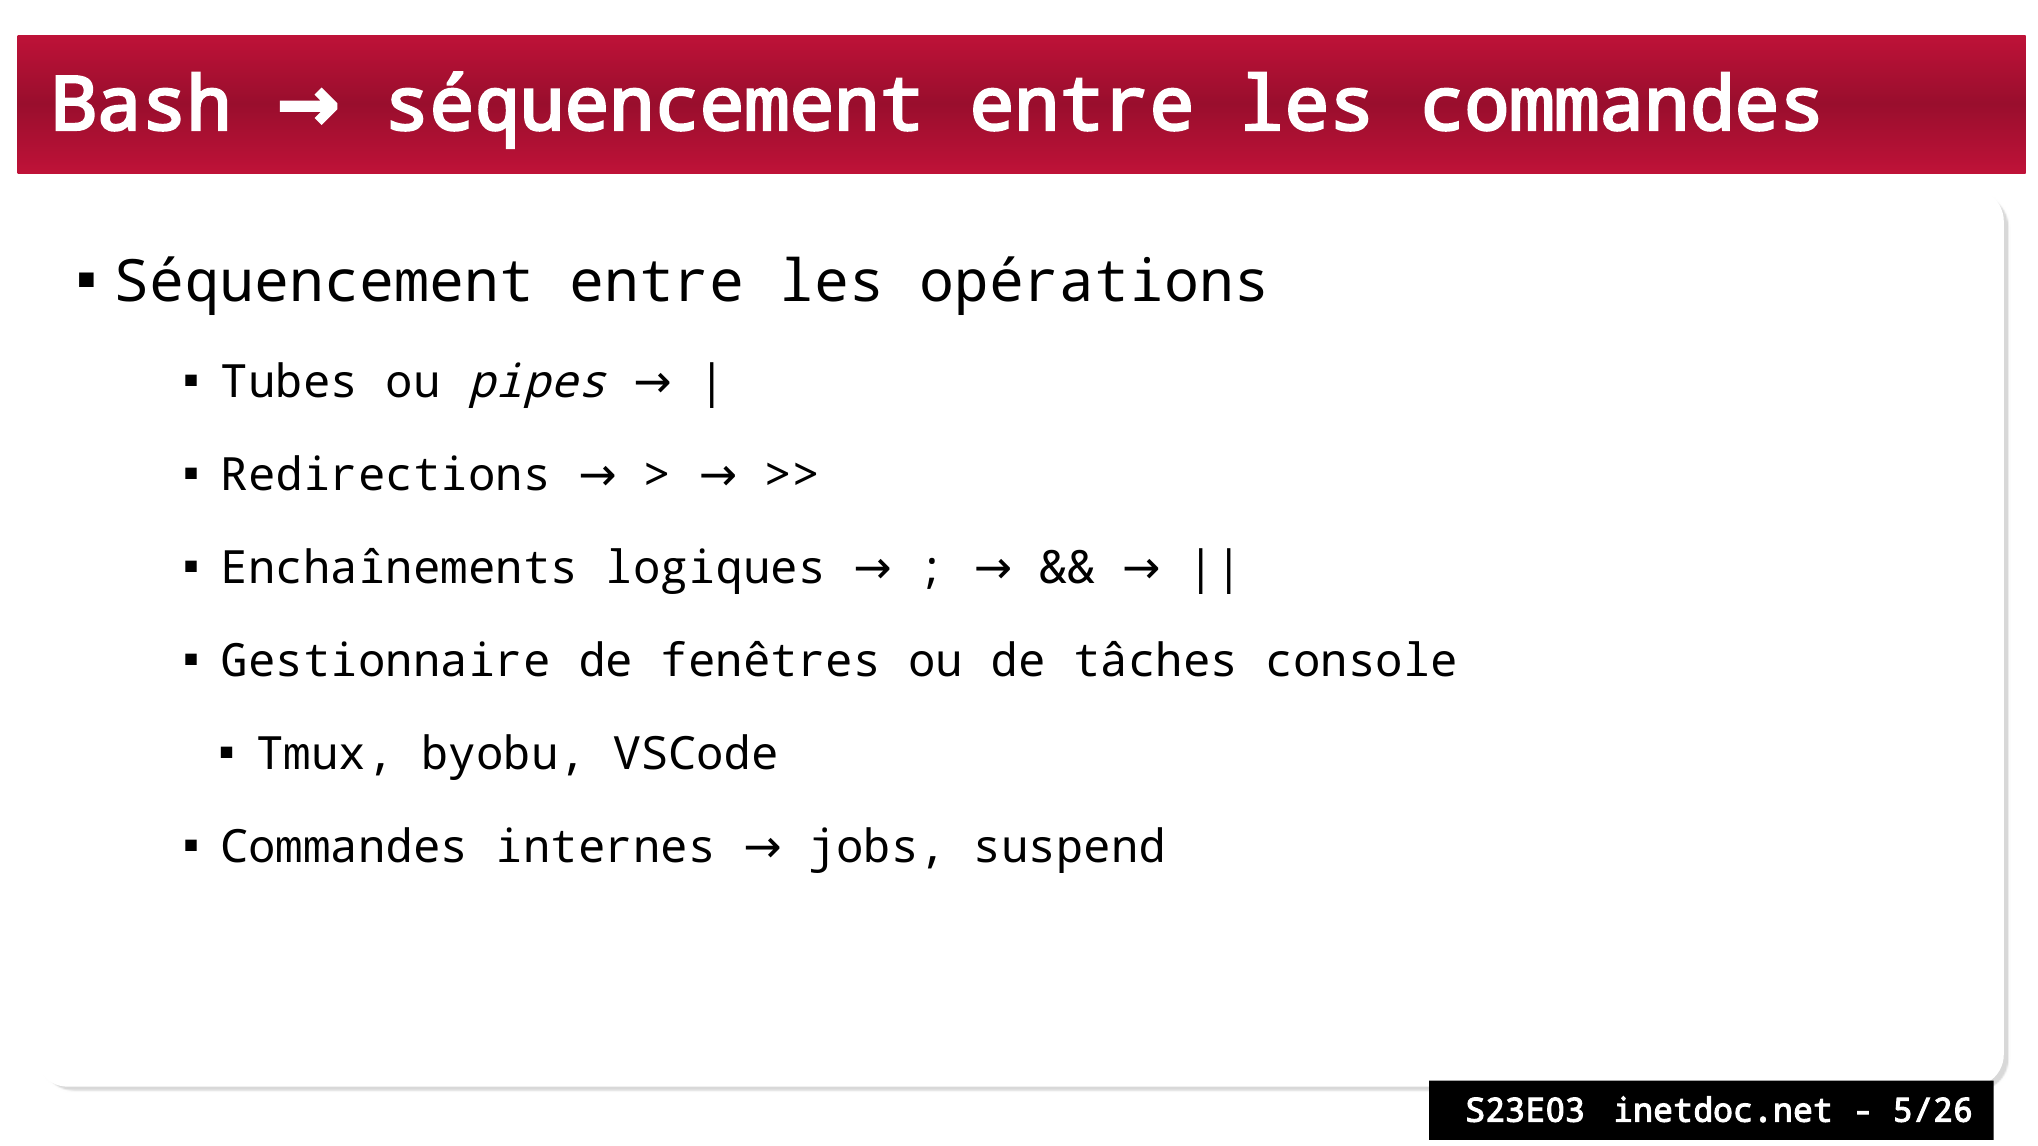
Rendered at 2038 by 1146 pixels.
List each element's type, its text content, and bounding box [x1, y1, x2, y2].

text_box Bash → séquencement entre les commandes [17, 35, 2026, 174]
text_box Séquencement entre les opérations Tubes ou pipes → | Redirections → > → >> Enchaînements logiques → ; → && → || Gestionnaire de fenêtres ou de tâches console Tmux, byobu, VSCode Commandes internes → jobs, suspend [35, 188, 2004, 1087]
text_box S23E03 inetdoc.net - <numéro>/26 [1429, 1080, 1994, 1140]
